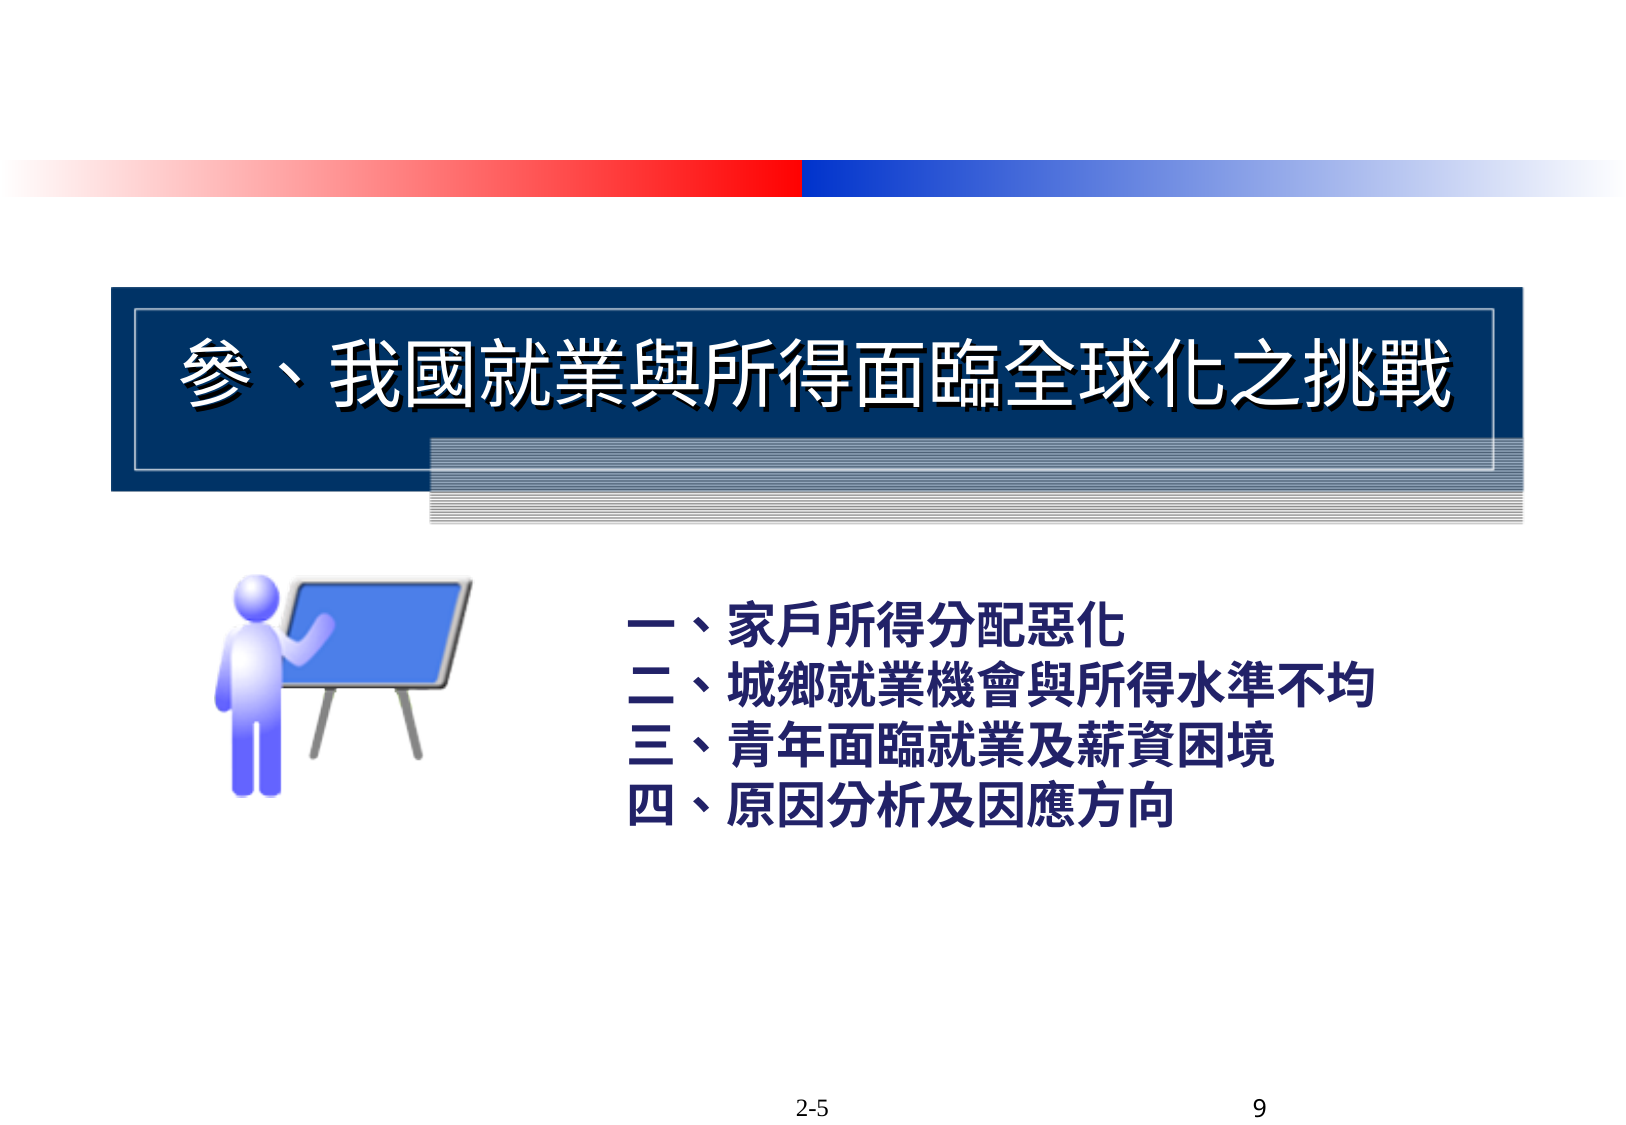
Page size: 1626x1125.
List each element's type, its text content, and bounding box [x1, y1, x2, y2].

text_box 參、我國就業與所得面臨全球化之挑戰 [147, 319, 1482, 424]
text_box 2-5 [712, 1084, 913, 1125]
text_box 9 [1237, 1085, 1617, 1125]
picture [111, 287, 1526, 526]
picture [214, 574, 475, 798]
text_box 一、家戶所得分配惡化 二、城鄉就業機會與所得水準不均 三、青年面臨就業及薪資困境 四、原因分析及因應方向 [611, 586, 1534, 844]
